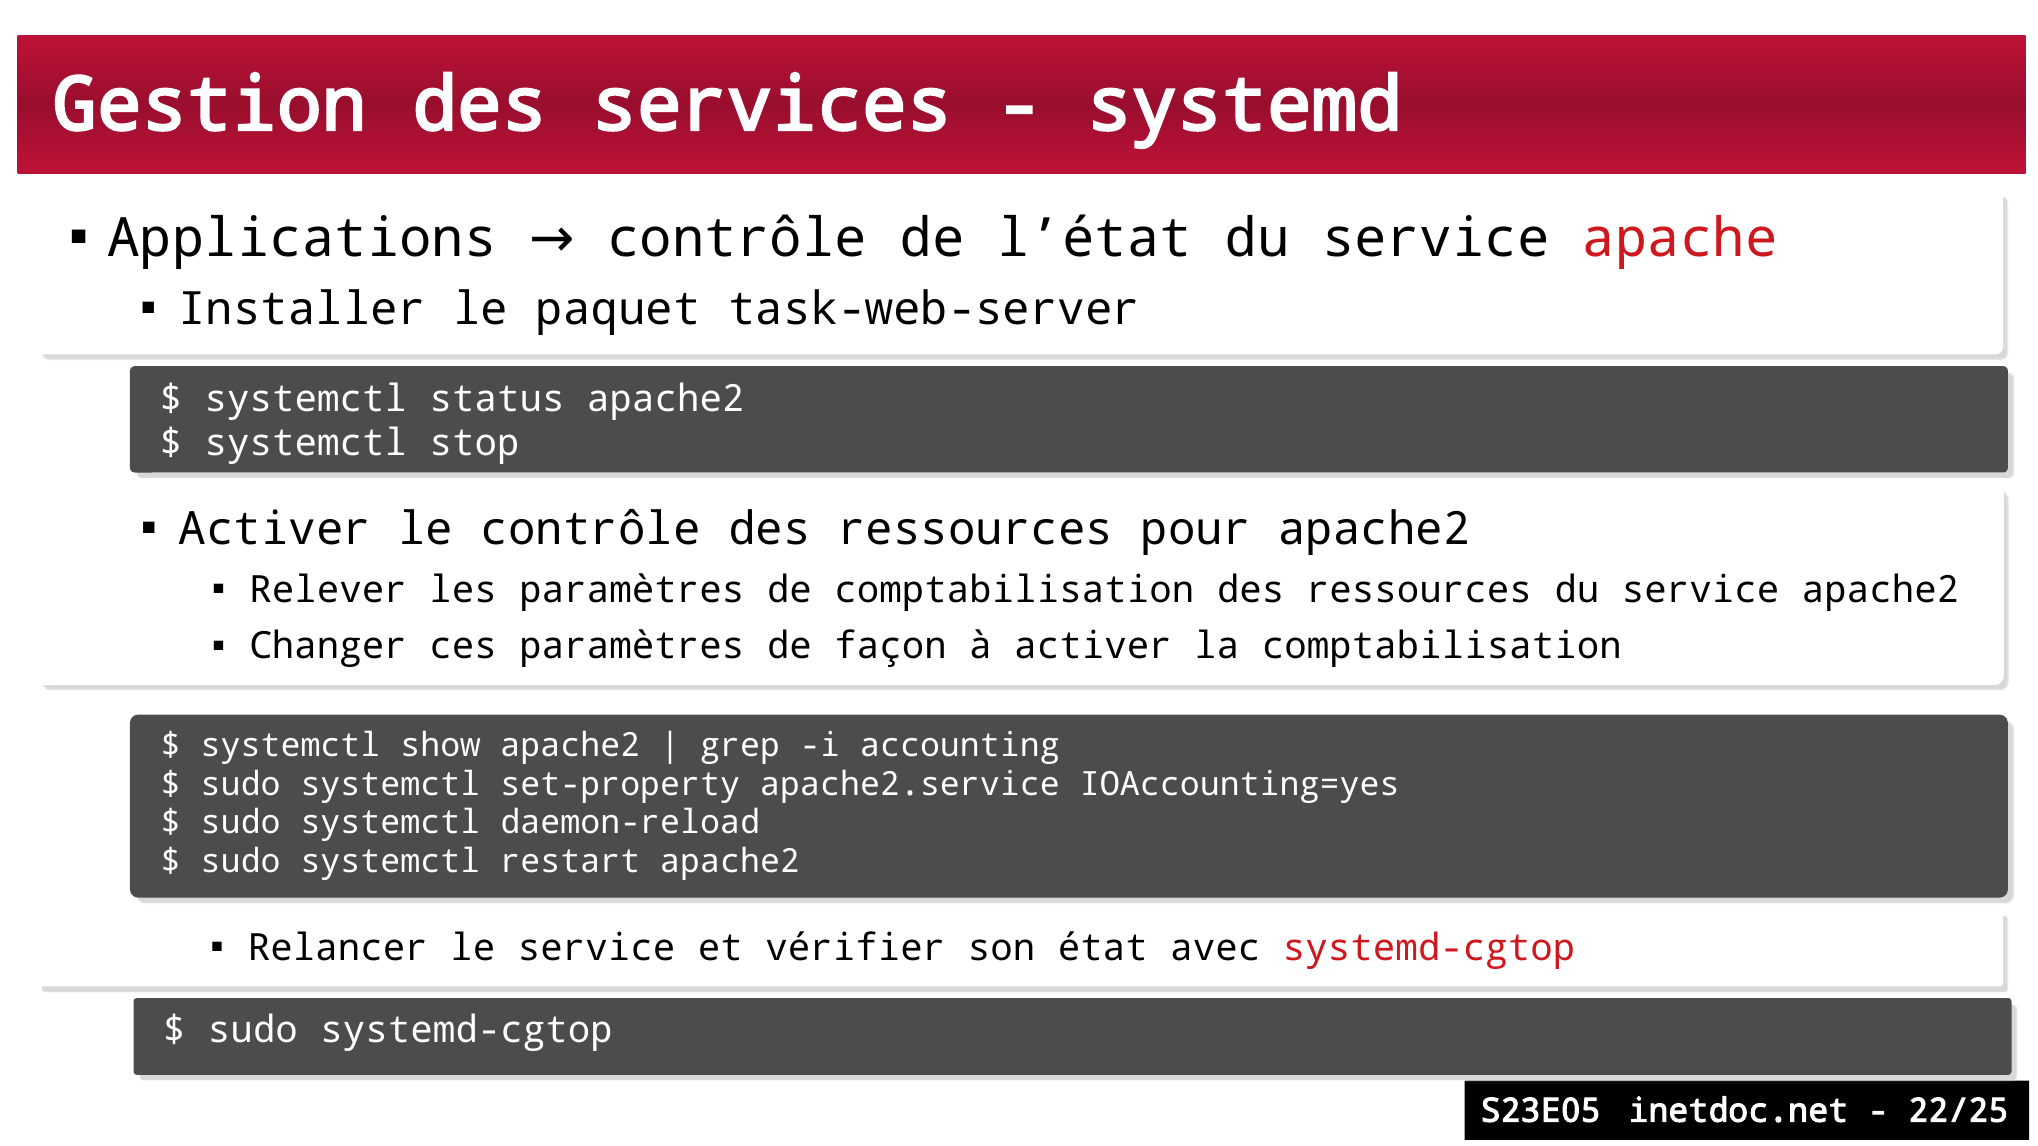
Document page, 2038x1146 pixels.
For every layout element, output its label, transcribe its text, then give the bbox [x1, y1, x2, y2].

text_box S23E05 inetdoc.net - <numéro>/25 [1464, 1080, 2030, 1140]
text_box Activer le contrôle des ressources pour apache2 Relever les paramètres de comptabilisation des ressources du service apache2 Changer ces paramètres de façon à activer la comptabilisation [35, 484, 2004, 686]
text_box $ systemctl show apache2 | grep -i accounting $ sudo systemctl set-property apache2.service IOAccounting=yes $ sudo systemctl daemon-reload $ sudo systemctl restart apache2 [129, 714, 2008, 898]
text_box $ sudo systemd-cgtop [133, 998, 2012, 1075]
text_box Relancer le service et vérifier son état avec systemd-cgtop [35, 909, 2004, 987]
text_box $ systemctl status apache2 $ systemctl stop [129, 366, 2008, 473]
text_box Gestion des services - systemd [17, 35, 2026, 174]
text_box Applications → contrôle de l’état du service apache Installer le paquet task-web-server [35, 188, 2004, 355]
